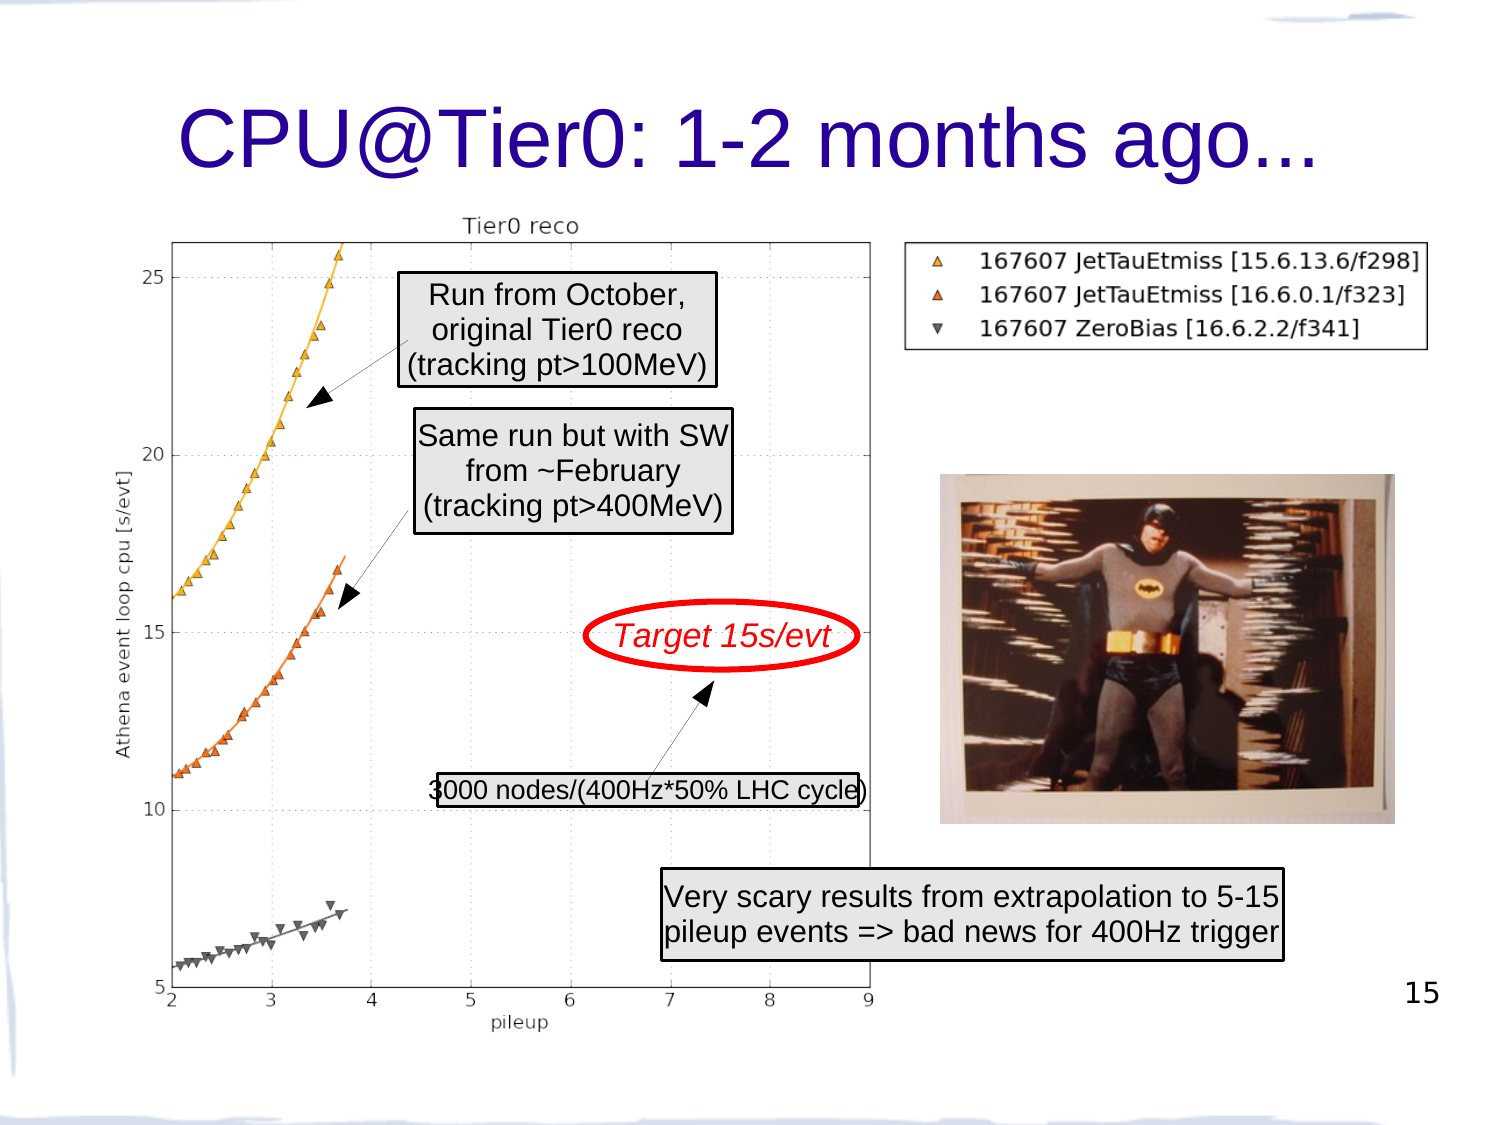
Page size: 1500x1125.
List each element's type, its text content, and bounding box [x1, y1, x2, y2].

picture [0, 0, 1500, 1125]
text_box Target 15s/evt [585, 601, 858, 670]
text_box Same run but with SW from ~February (tracking pt>400MeV) [414, 408, 733, 534]
text_box Run from October, original Tier0 reco (tracking pt>100MeV) [398, 272, 717, 387]
text_box Very scary results from extrapolation to 5-15 pileup events => bad news for 400Hz trigger [661, 868, 1284, 961]
title CPU@Tier0: 1-2 months ago... [75, 44, 1425, 149]
text_box 3000 nodes/(400Hz*50% LHC cycle) [437, 773, 859, 807]
